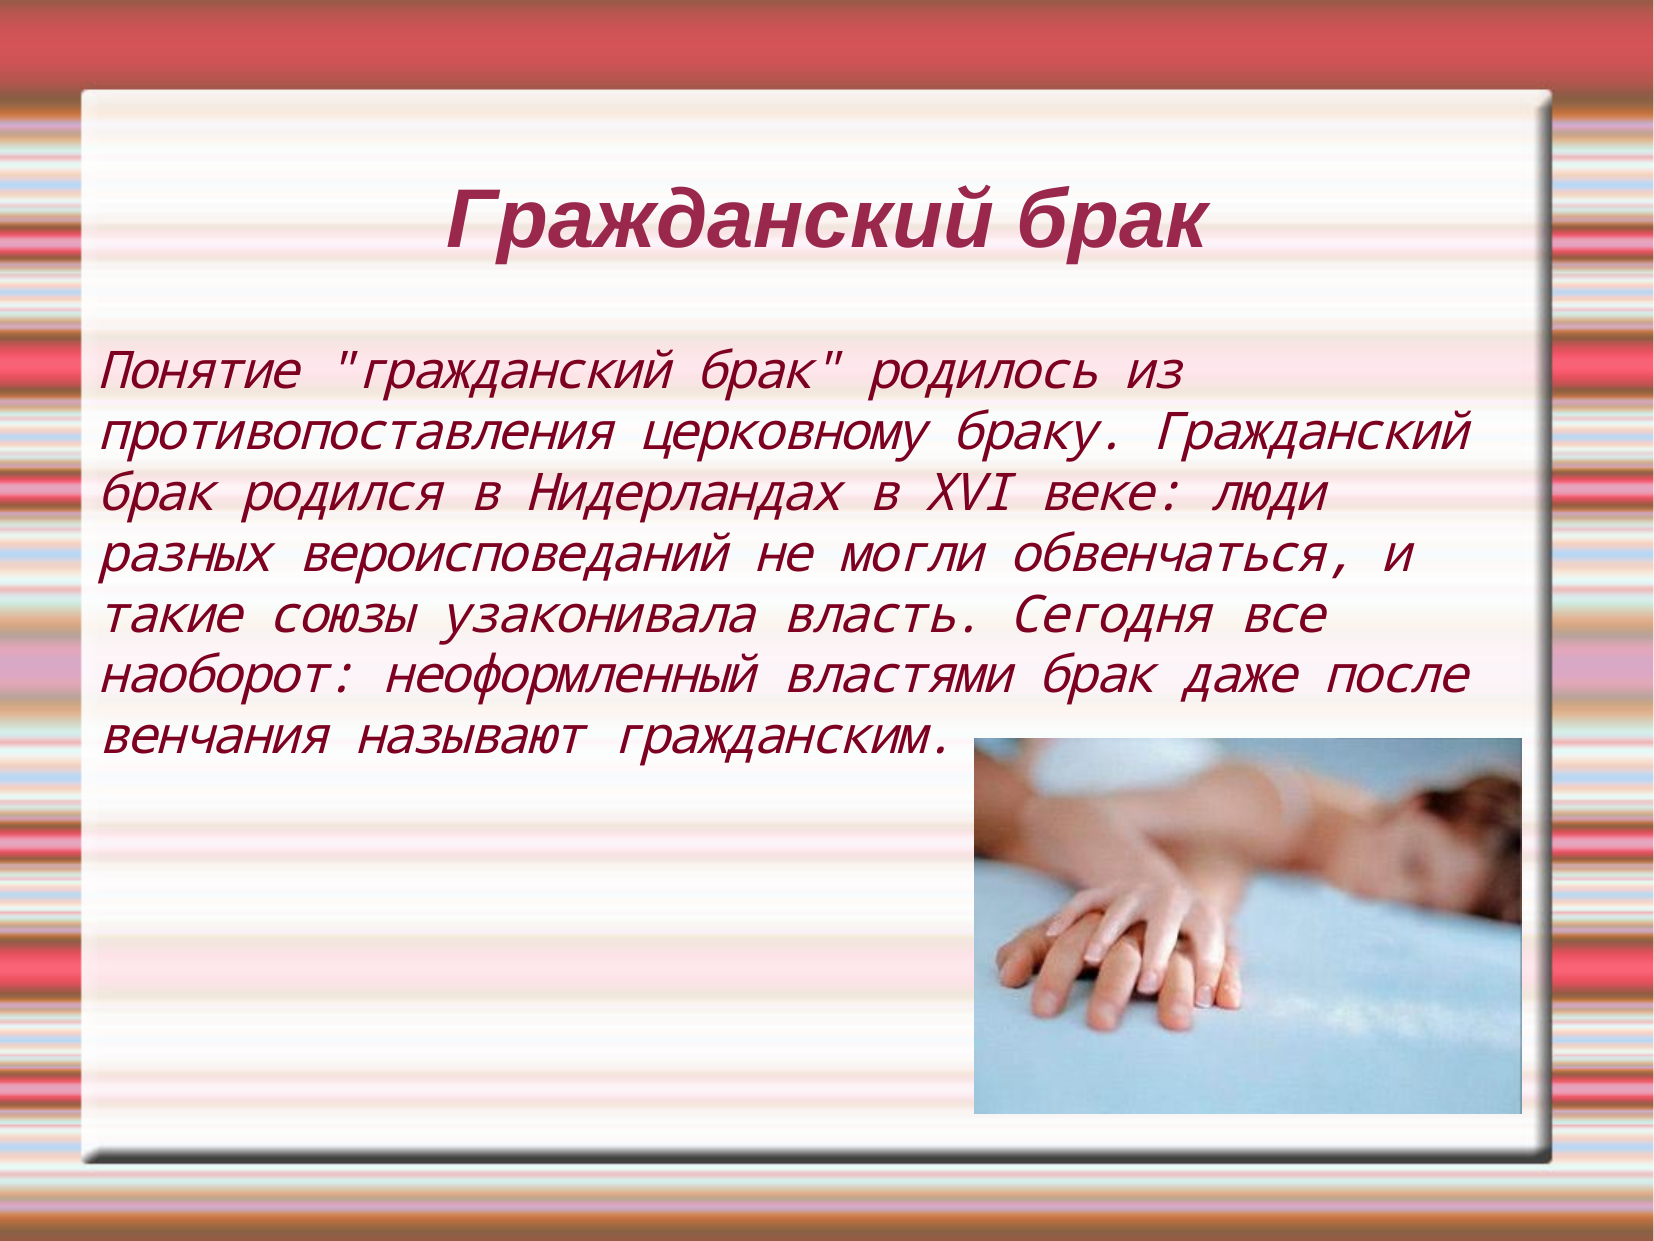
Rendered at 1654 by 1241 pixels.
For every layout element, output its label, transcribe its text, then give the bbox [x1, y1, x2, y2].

chart [96, 341, 1477, 1123]
picture [0, 0, 1654, 1241]
title Гражданский брак [121, 114, 1534, 322]
